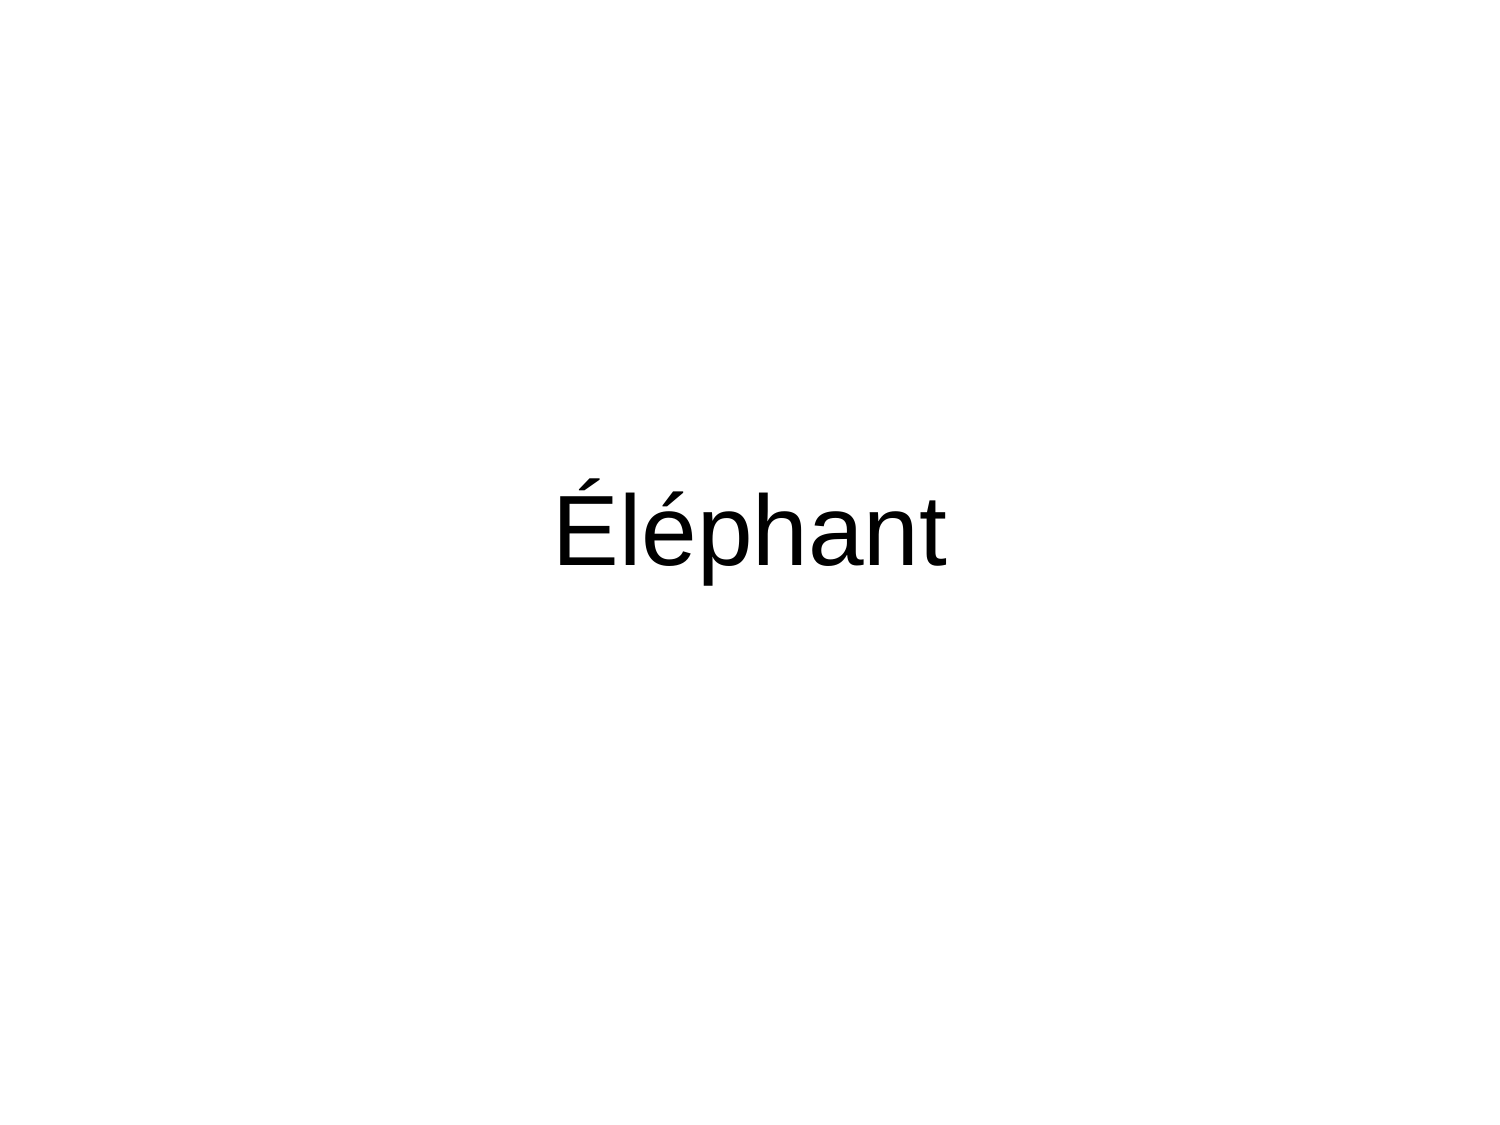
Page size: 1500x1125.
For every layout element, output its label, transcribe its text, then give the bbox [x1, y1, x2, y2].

title Éléphant [112, 437, 1388, 625]
